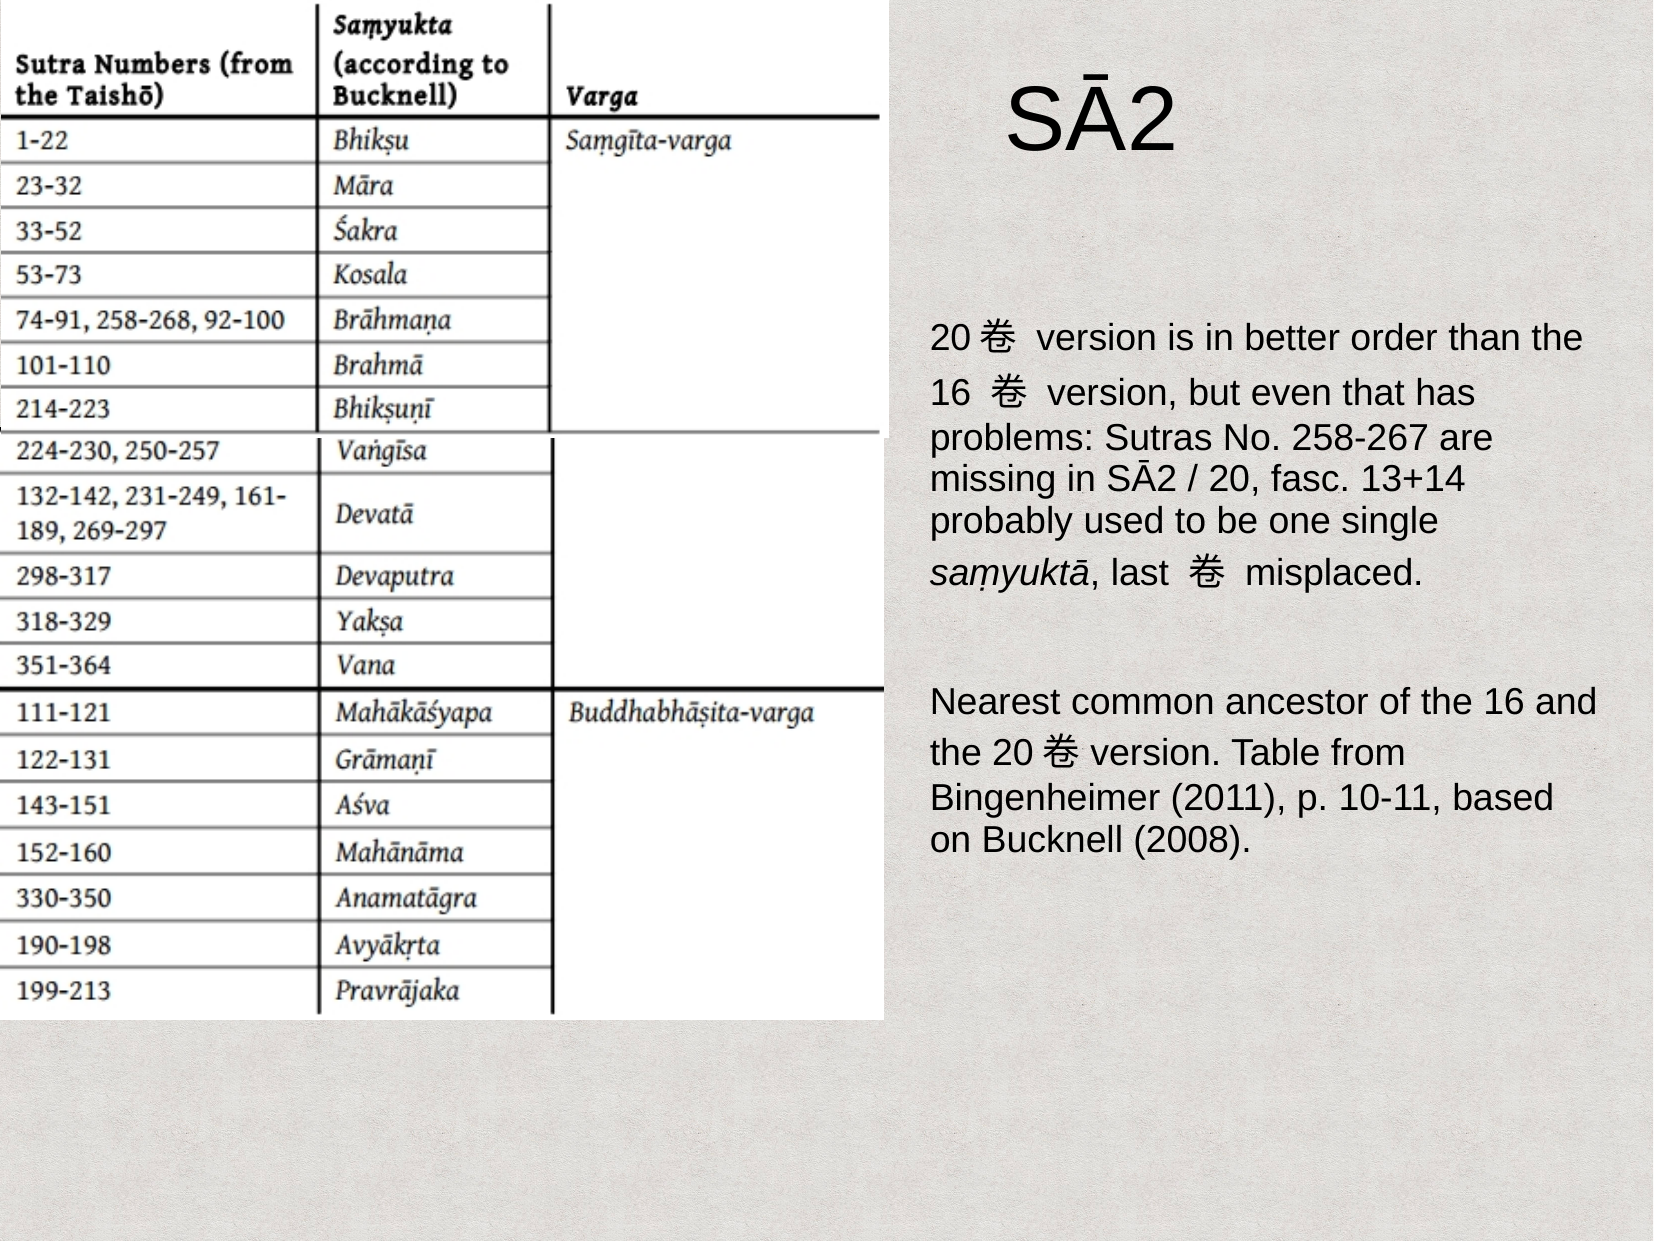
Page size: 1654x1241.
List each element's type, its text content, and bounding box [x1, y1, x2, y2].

text_box 20卷 version is in better order than the 16 卷 version, but even that has problems: Sutras No. 258-267 are missing in SĀ2 / 20, fasc. 13+14 probably used to be one single saṃyuktā, last 卷 misplaced. Nearest common ancestor of the 16 and the 20卷version. Table from Bingenheimer (2011), p. 10-11, based on Bucknell (2008). [915, 300, 1621, 961]
text_box SĀ2 [990, 60, 1276, 178]
picture [0, 0, 1654, 1241]
